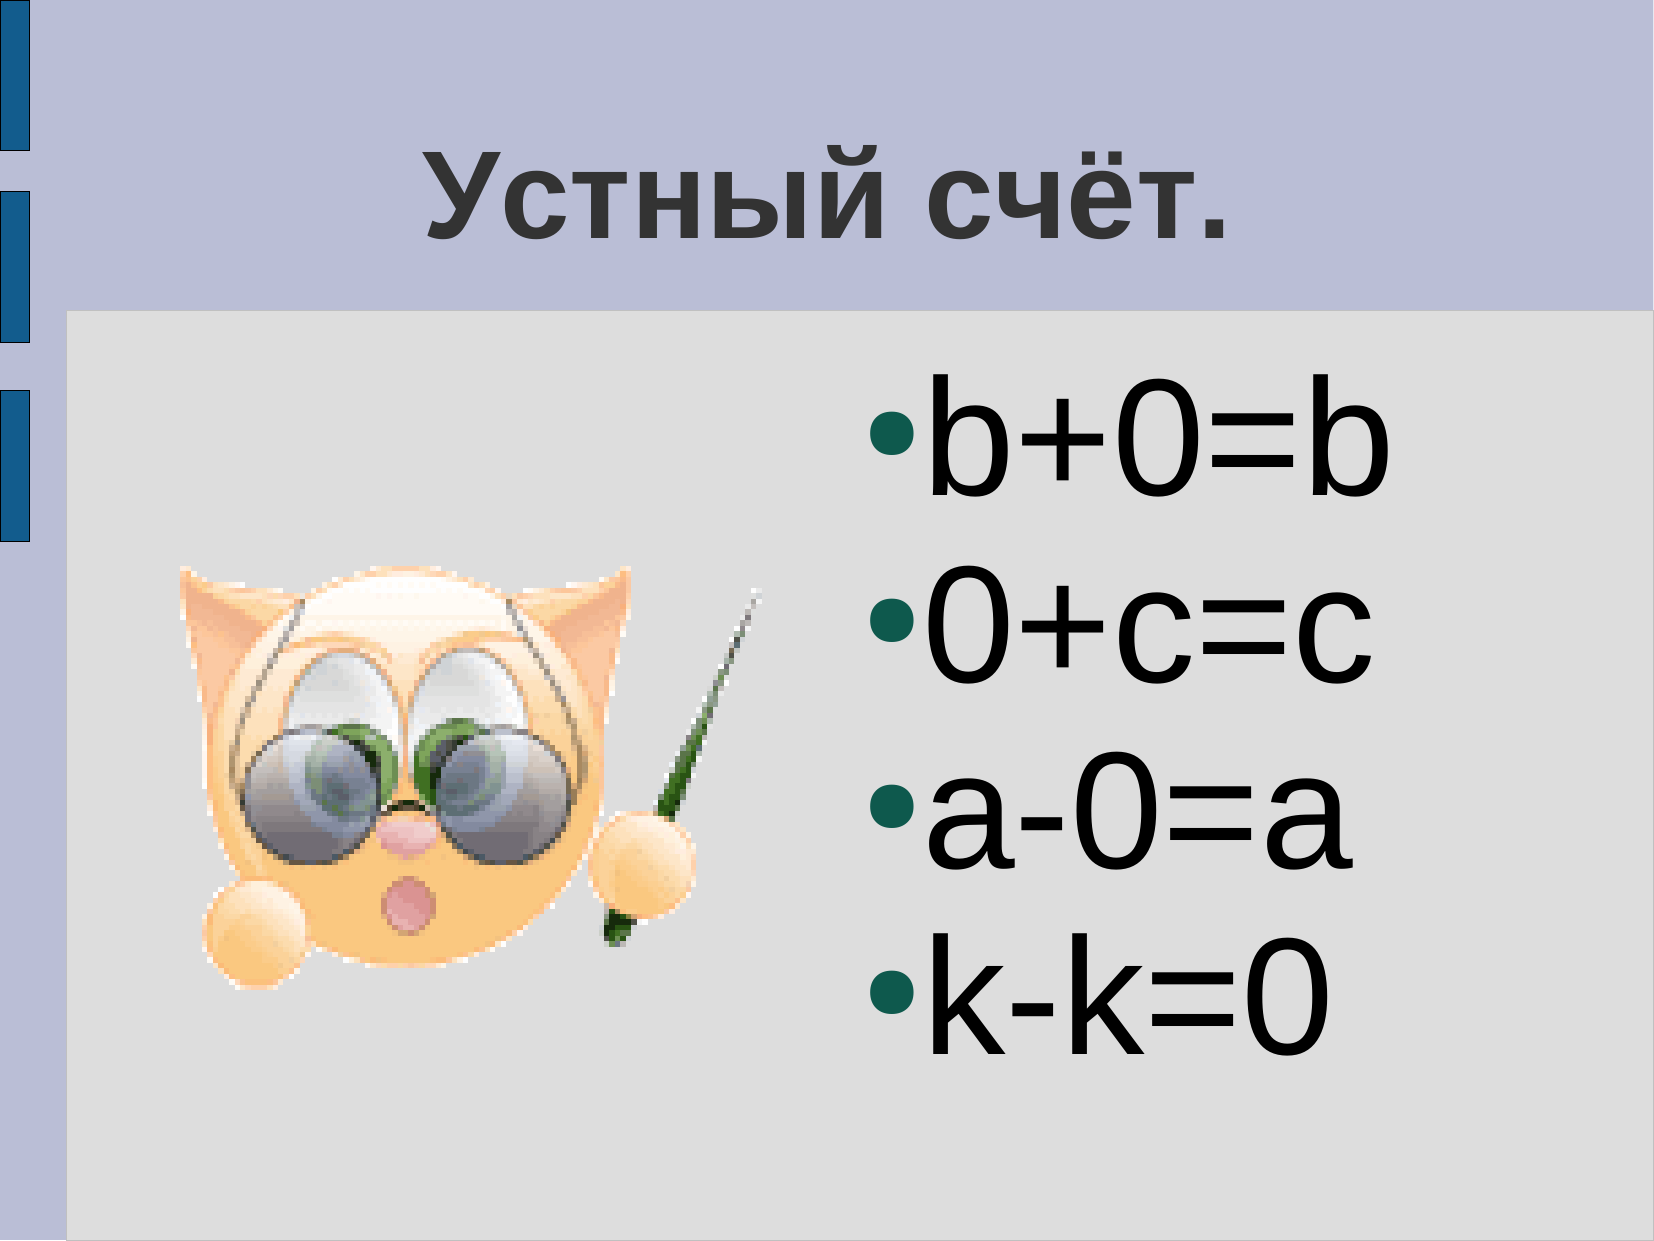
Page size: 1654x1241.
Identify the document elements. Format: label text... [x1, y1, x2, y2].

title Устный счёт. [121, 91, 1534, 299]
picture [121, 474, 811, 996]
list b+0=b 0+c=c a-0=a k-k=0 [845, 344, 1535, 1127]
